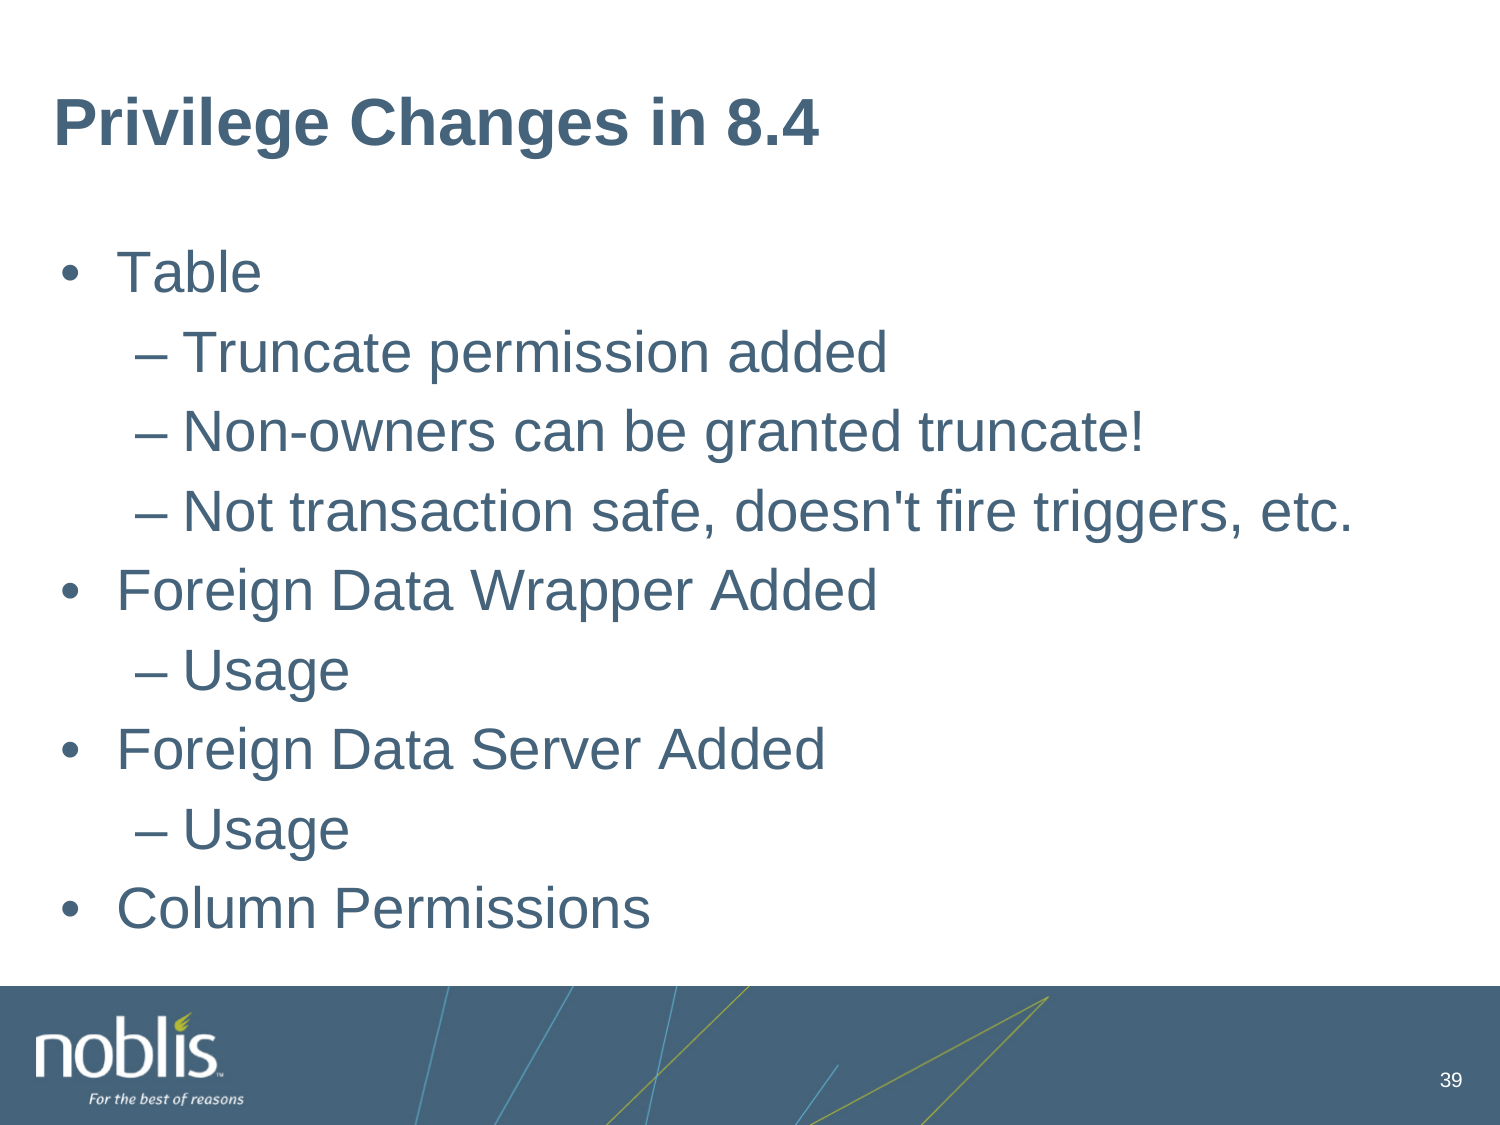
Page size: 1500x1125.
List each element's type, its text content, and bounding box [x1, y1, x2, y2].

title Privilege Changes in 8.4 [53, 38, 1438, 211]
picture [0, 986, 1500, 1125]
list Table Truncate permission added Non-owners can be granted truncate! Not transaction safe, doesn't fire triggers, etc. Foreign Data Wrapper Added Usage Foreign Data Server Added Usage Column Permissions [60, 239, 1437, 968]
